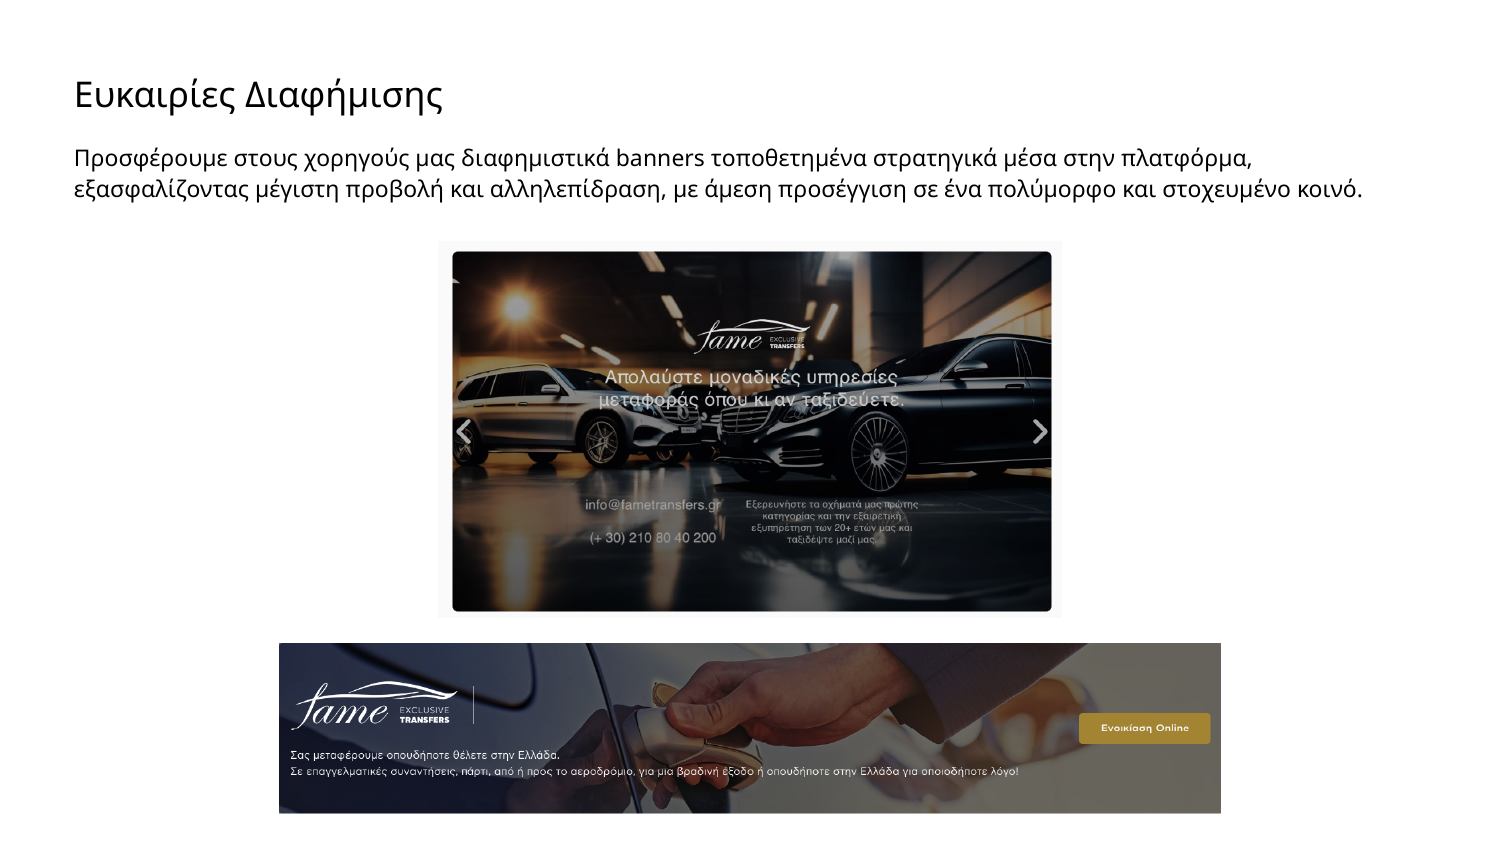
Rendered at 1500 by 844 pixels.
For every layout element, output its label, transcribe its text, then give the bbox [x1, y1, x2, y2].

picture [279, 643, 1221, 814]
text_box Ευκαιρίες Διαφήμισης Προσφέρουμε στους χορηγούς μας διαφημιστικά banners τοποθετημένα στρατηγικά μέσα στην πλατφόρμα, εξασφαλίζοντας μέγιστη προβολή και αλληλεπίδραση, με άμεση προσέγγιση σε ένα πολύμορφο και στοχευμένο κοινό. [58, 50, 1442, 218]
picture [438, 241, 1062, 618]
